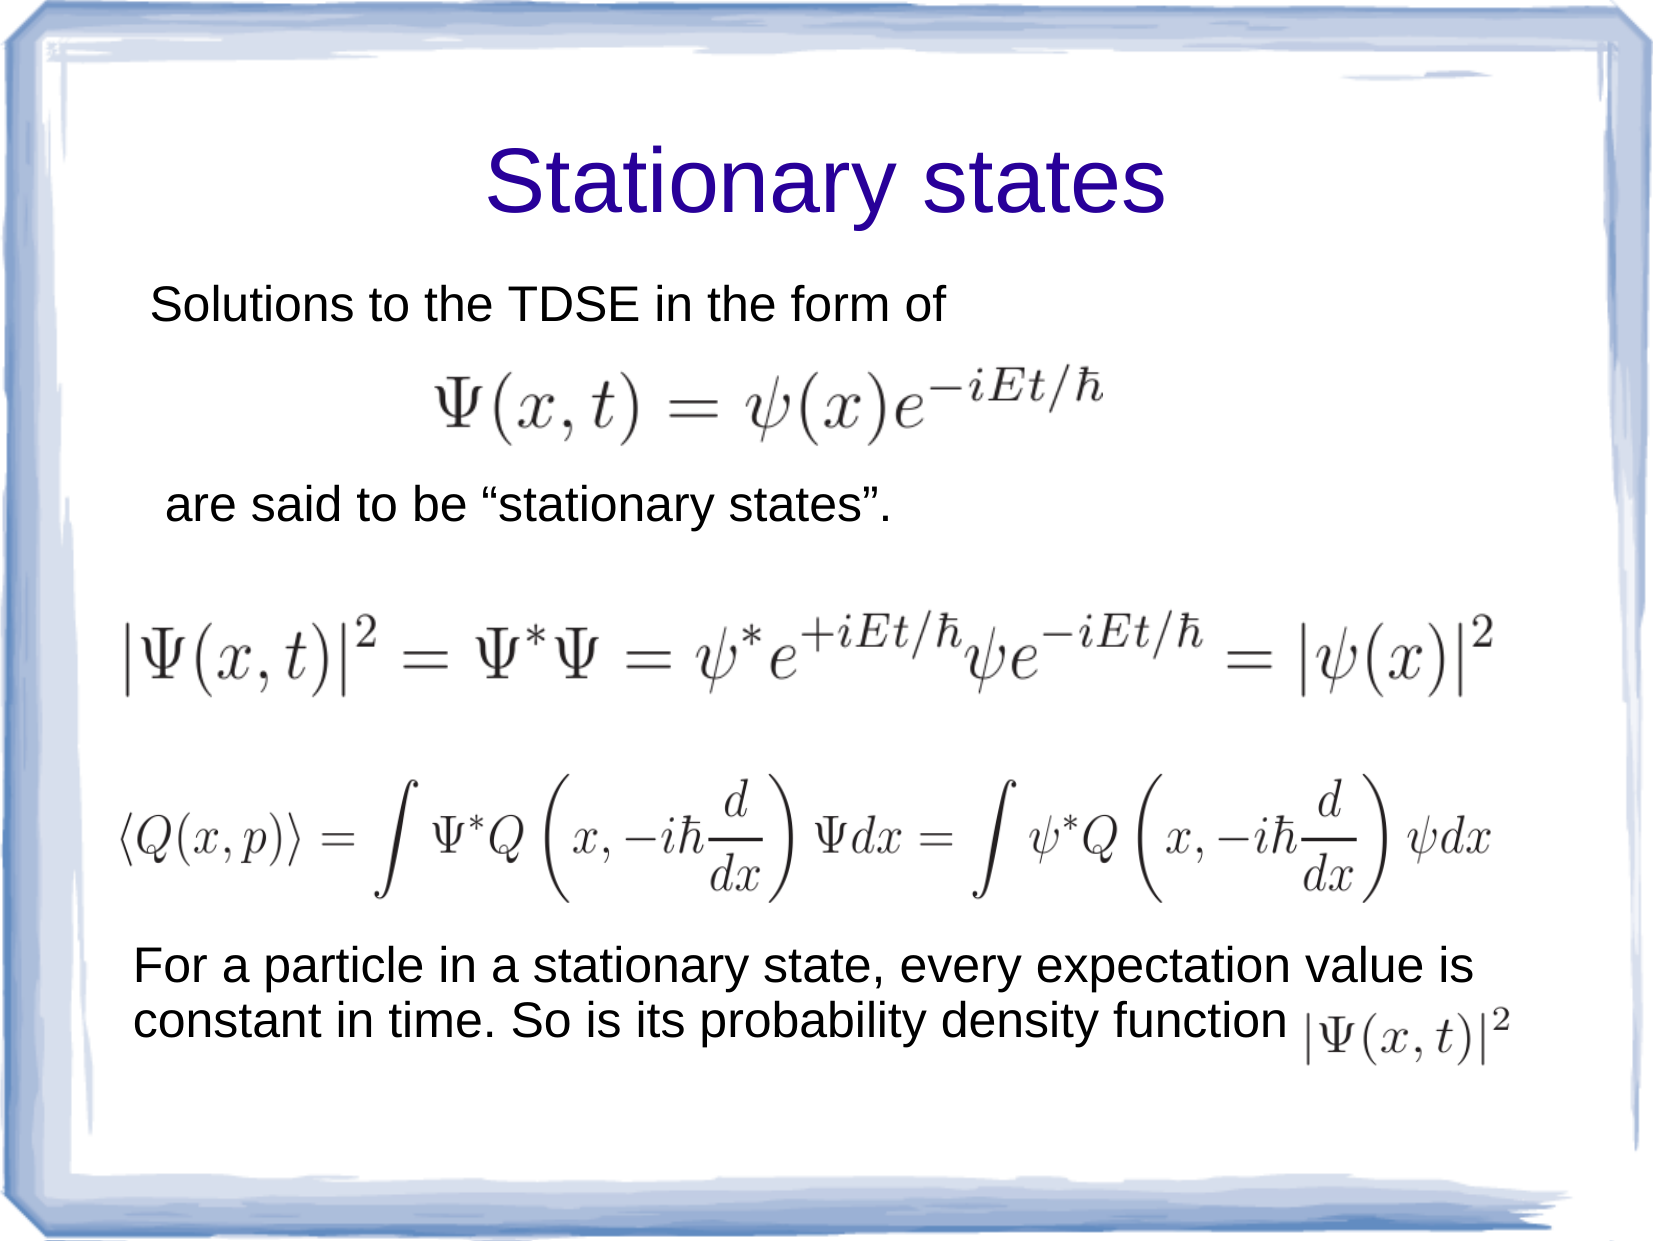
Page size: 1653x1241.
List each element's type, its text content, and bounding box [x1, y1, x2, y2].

text_box For a particle in a stationary state, every expectation value is constant in time. So is its probability density function. [118, 930, 1506, 1057]
picture [0, 0, 1653, 1241]
title Stationary states [118, 88, 1535, 257]
text_box are said to be “stationary states”. [150, 469, 975, 541]
subtitle [117, 324, 1571, 1144]
text_box Solutions to the TDSE in the form of [134, 270, 990, 341]
